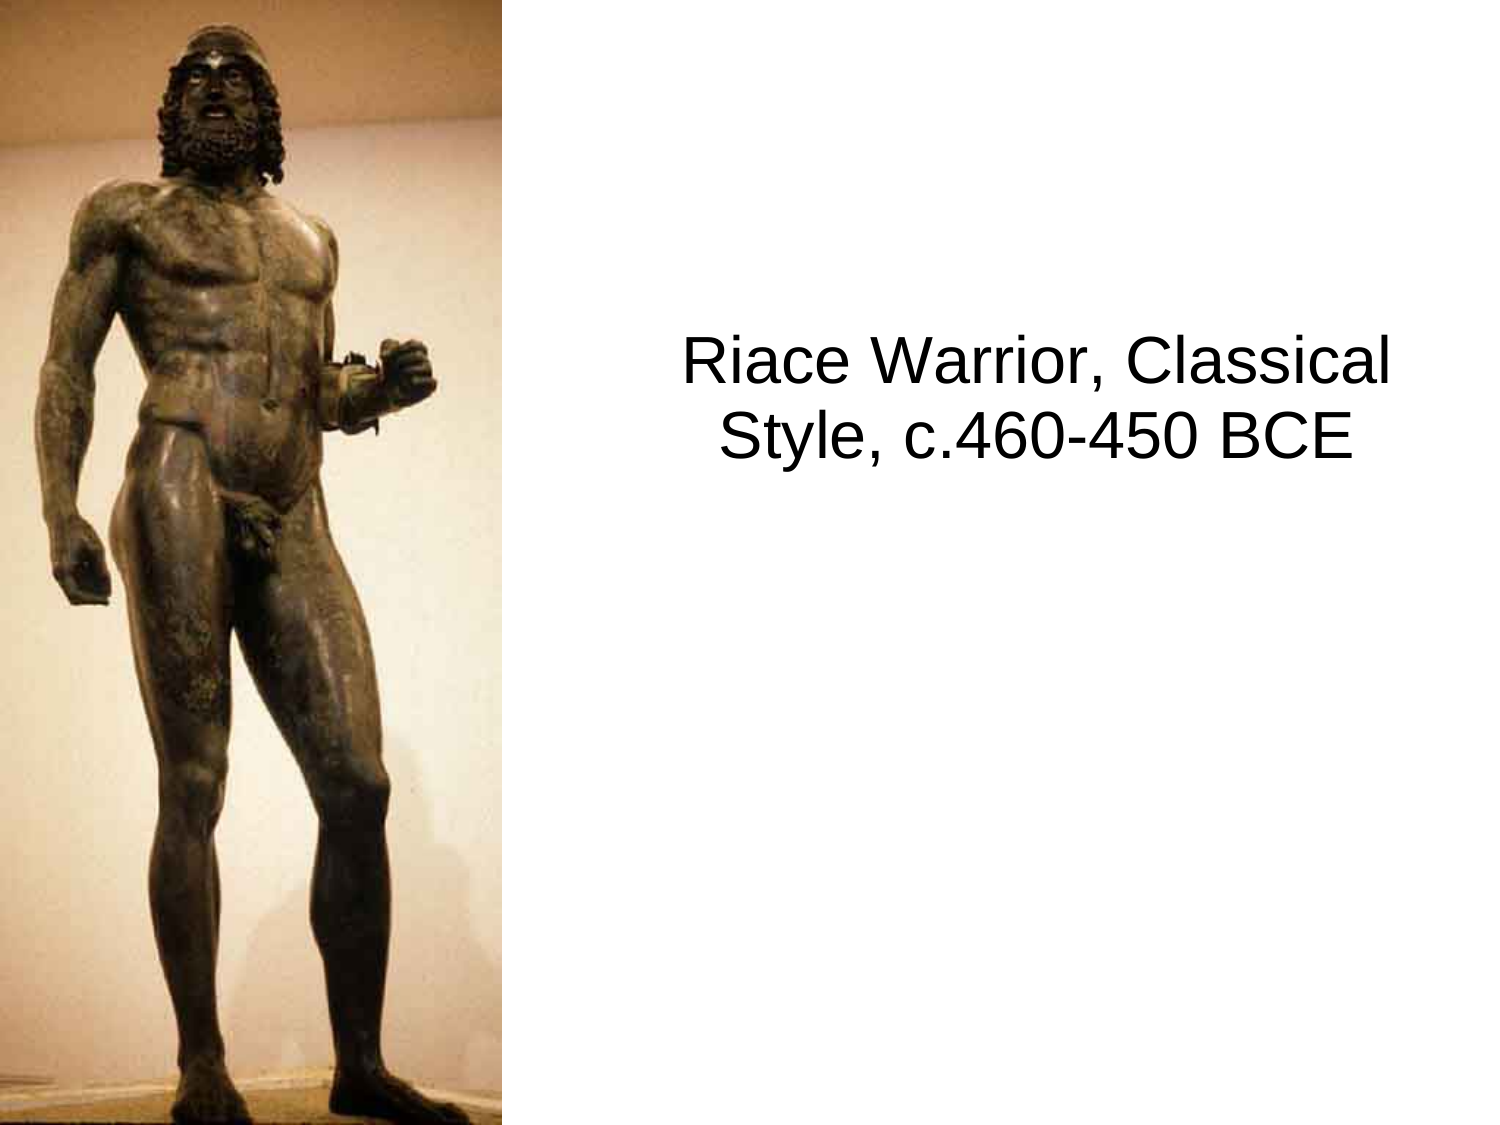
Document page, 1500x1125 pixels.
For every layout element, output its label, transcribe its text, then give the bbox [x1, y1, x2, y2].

title Riace Warrior, Classical Style, c.460-450 BCE [574, 45, 1500, 751]
picture [0, 0, 502, 1125]
